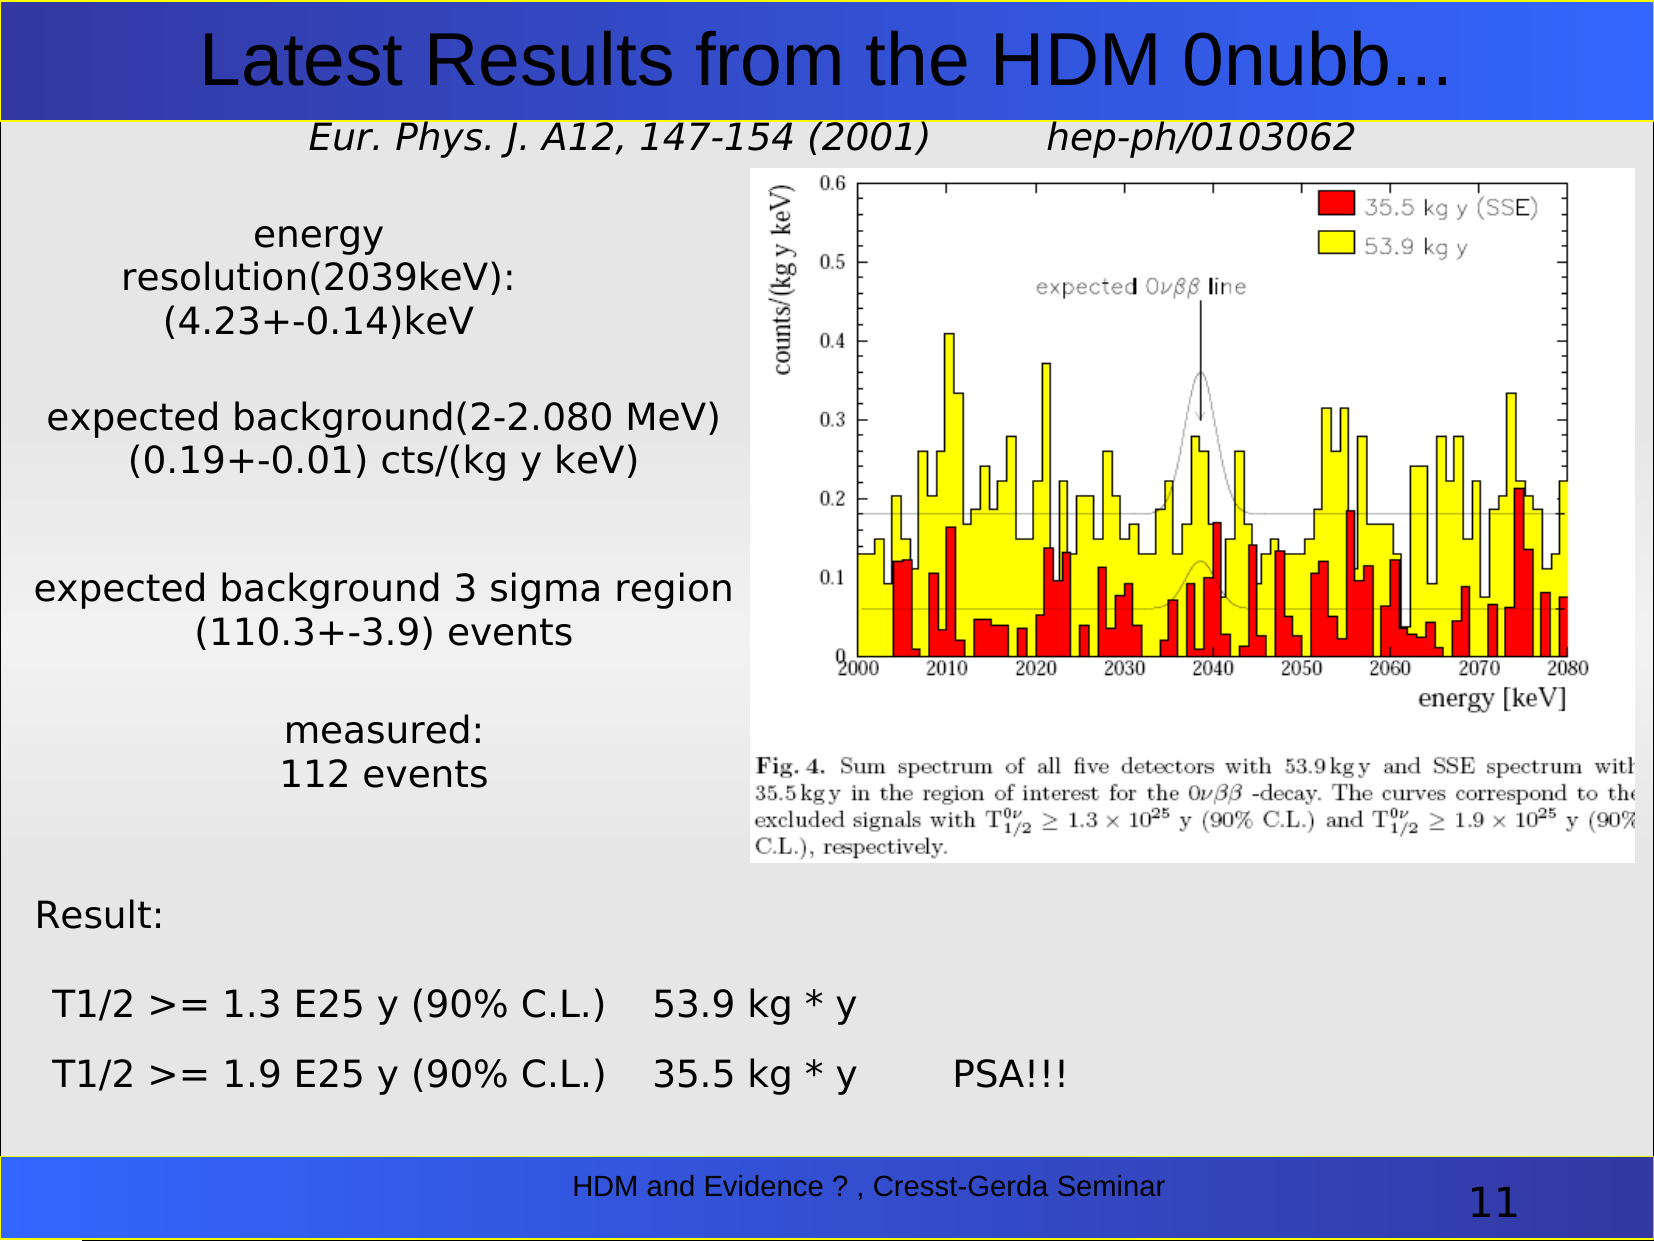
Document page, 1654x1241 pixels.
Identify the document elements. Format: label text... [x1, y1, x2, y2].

text_box Result: [19, 886, 583, 945]
text_box energy resolution(2039keV): (4.23+-0.14)keV [37, 205, 601, 308]
text_box measured: 112 events [0, 701, 778, 804]
text_box T1/2 >= 1.9 E25 y (90% C.L.) 35.5 kg * y PSA!!! [37, 1045, 1576, 1105]
title Latest Results from the HDM 0nubb... [82, 0, 1571, 108]
text_box expected background(2-2.080 MeV) (0.19+-0.01) cts/(kg y keV) [0, 388, 778, 491]
picture [750, 168, 1635, 863]
text_box expected background 3 sigma region (110.3+-3.9) events [0, 559, 778, 662]
text_box Eur. Phys. J. A12, 147-154 (2001) hep-ph/0103062 [0, 108, 1654, 168]
text_box T1/2 >= 1.3 E25 y (90% C.L.) 53.9 kg * y [37, 975, 1576, 1034]
